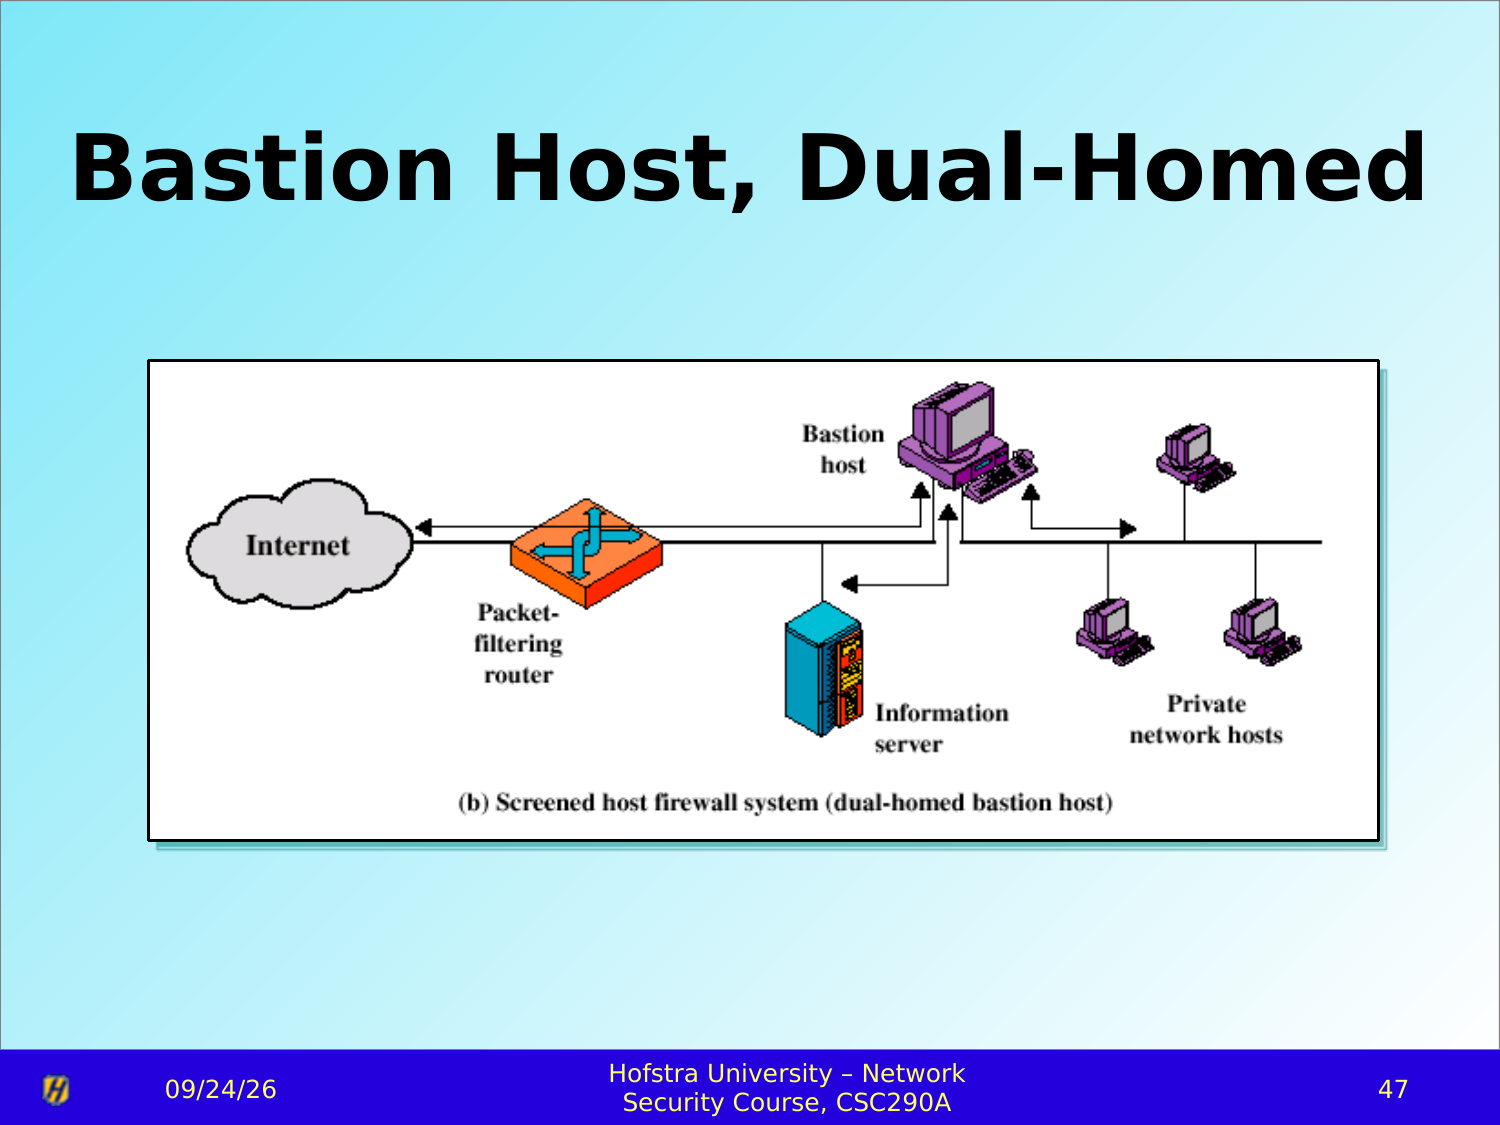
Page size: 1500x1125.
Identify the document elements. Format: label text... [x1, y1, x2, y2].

title Bastion Host, Dual-Homed [37, 103, 1463, 230]
picture [37, 1072, 76, 1110]
picture [150, 362, 1377, 840]
